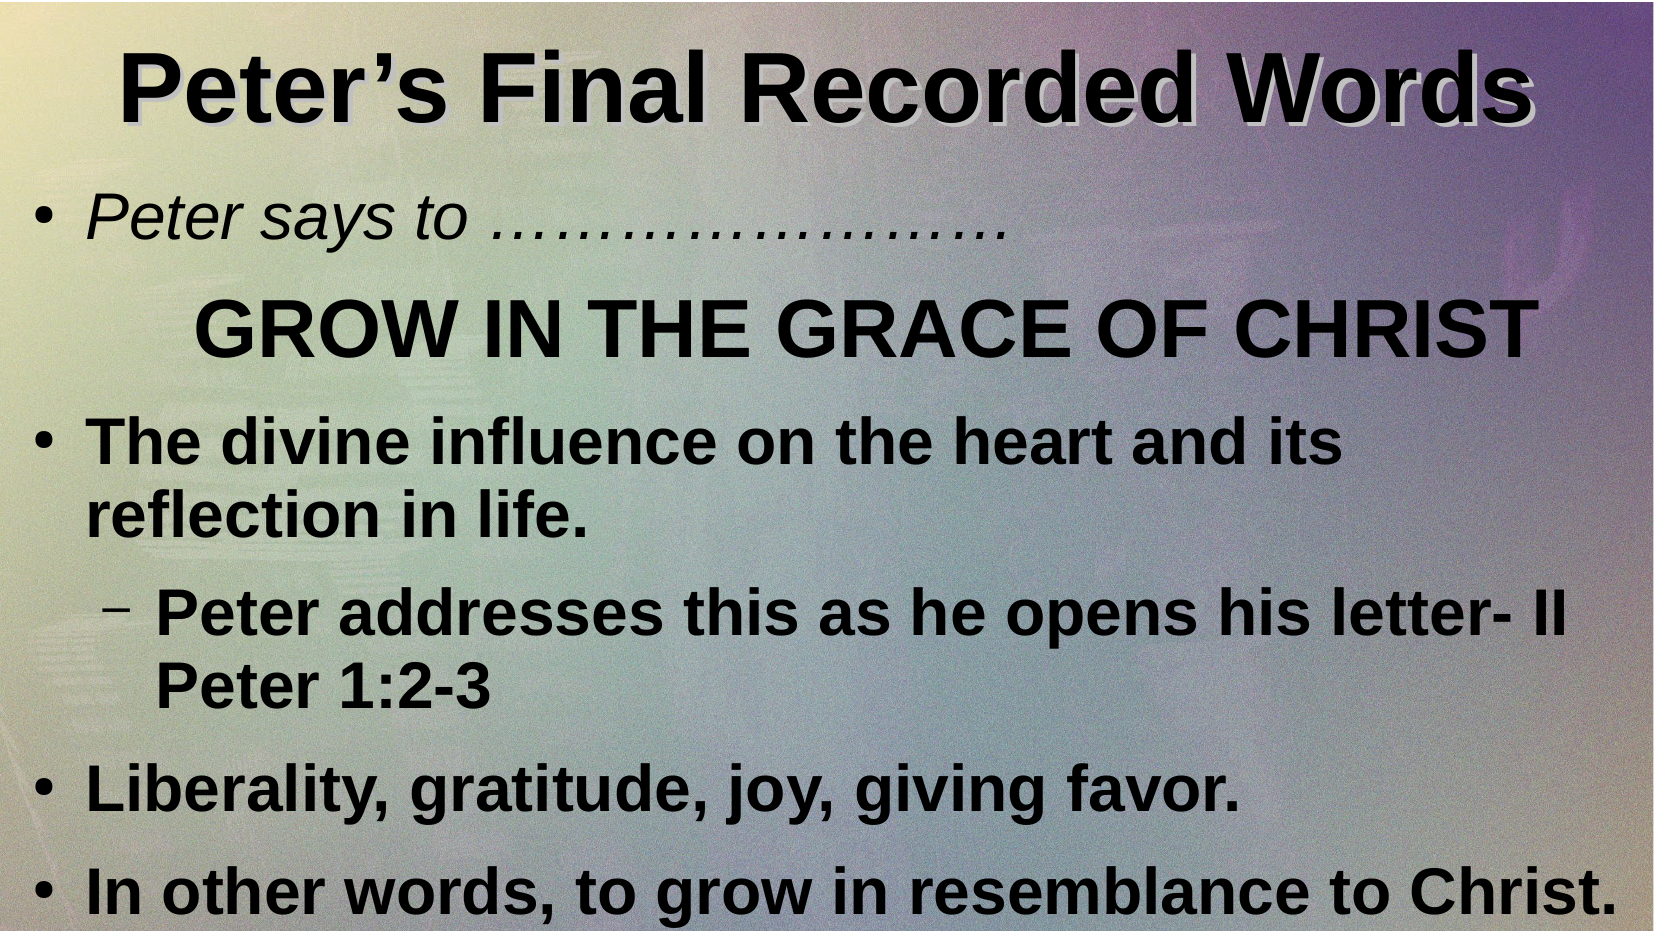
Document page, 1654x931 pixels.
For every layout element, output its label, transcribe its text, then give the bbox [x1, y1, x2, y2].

list Peter says to …………………… GROW IN THE GRACE OF CHRIST The divine influence on the heart and its reflection in life. Peter addresses this as he opens his letter- II Peter 1:2-3 Liberality, gratitude, joy, giving favor. In other words, to grow in resemblance to Christ. [15, 180, 1651, 931]
title Peter’s Final Recorded Words [82, 9, 1571, 166]
picture [0, 2, 1654, 931]
